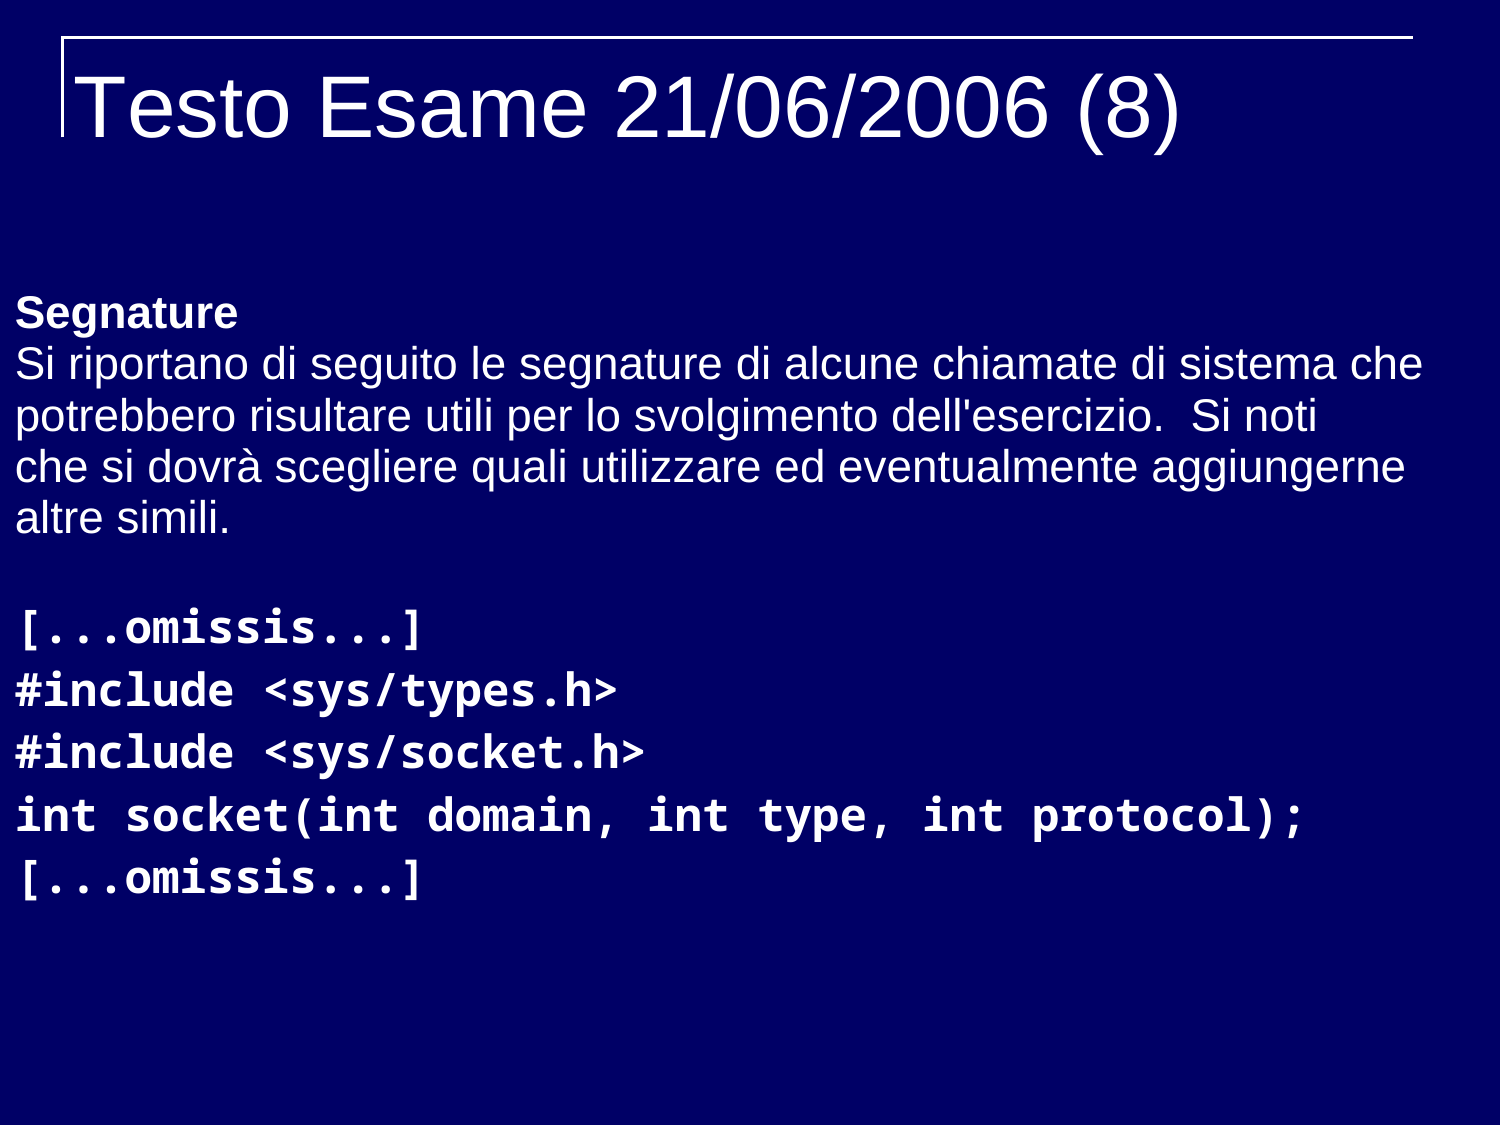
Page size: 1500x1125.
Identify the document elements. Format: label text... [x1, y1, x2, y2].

text_box Segnature Si riportano di seguito le segnature di alcune chiamate di sistema che potrebbero risultare utili per lo svolgimento dell'esercizio. Si noti che si dovrà scegliere quali utilizzare ed eventualmente aggiungerne altre simili. [...omissis...] #include <sys/types.h> #include <sys/socket.h> int socket(int domain, int type, int protocol); [...omissis...] [0, 177, 1477, 964]
title Testo Esame 21/06/2006 (8) [59, 50, 1335, 177]
